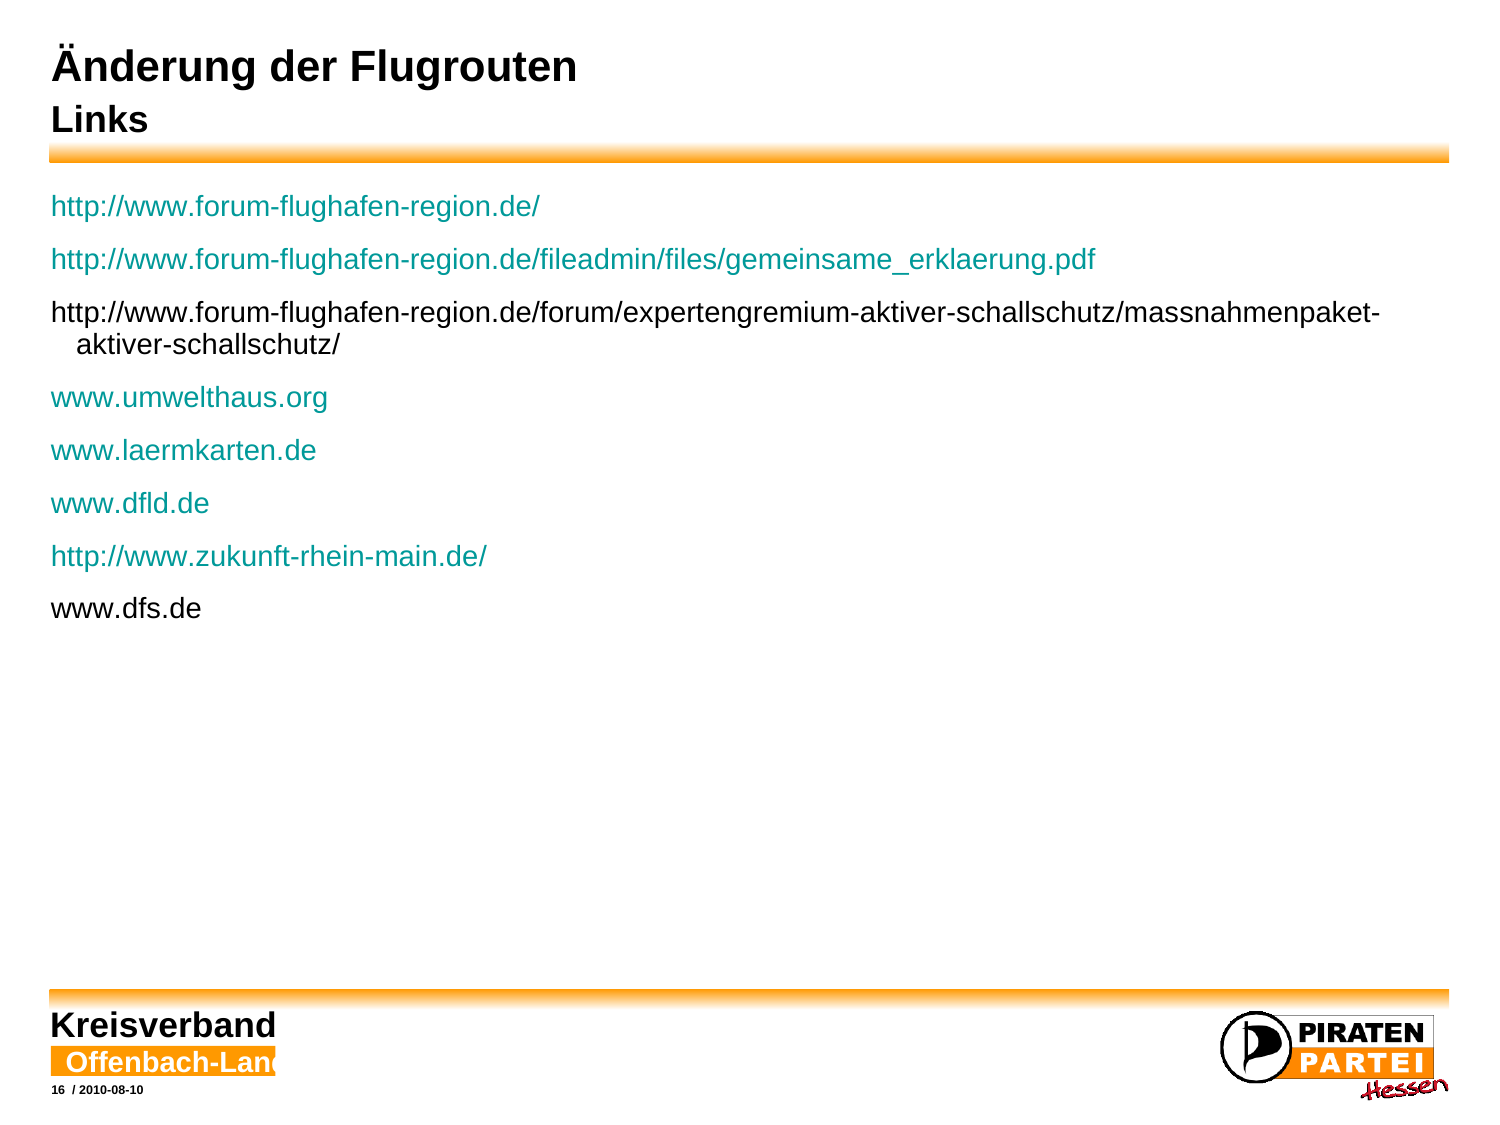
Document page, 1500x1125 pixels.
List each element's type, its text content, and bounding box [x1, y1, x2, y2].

list http://www.forum-flughafen-region.de/ http://www.forum-flughafen-region.de/fileadmin/files/gemeinsame_erklaerung.pdf http://www.forum-flughafen-region.de/forum/expertengremium-aktiver-schallschutz/massnahmenpaket-aktiver-schallschutz/ www.umwelthaus.org www.laermkarten.de www.dfld.de http://www.zukunft-rhein-main.de/ www.dfs.de [50, 190, 1450, 983]
title Änderung der Flugrouten Links [50, 36, 1450, 141]
